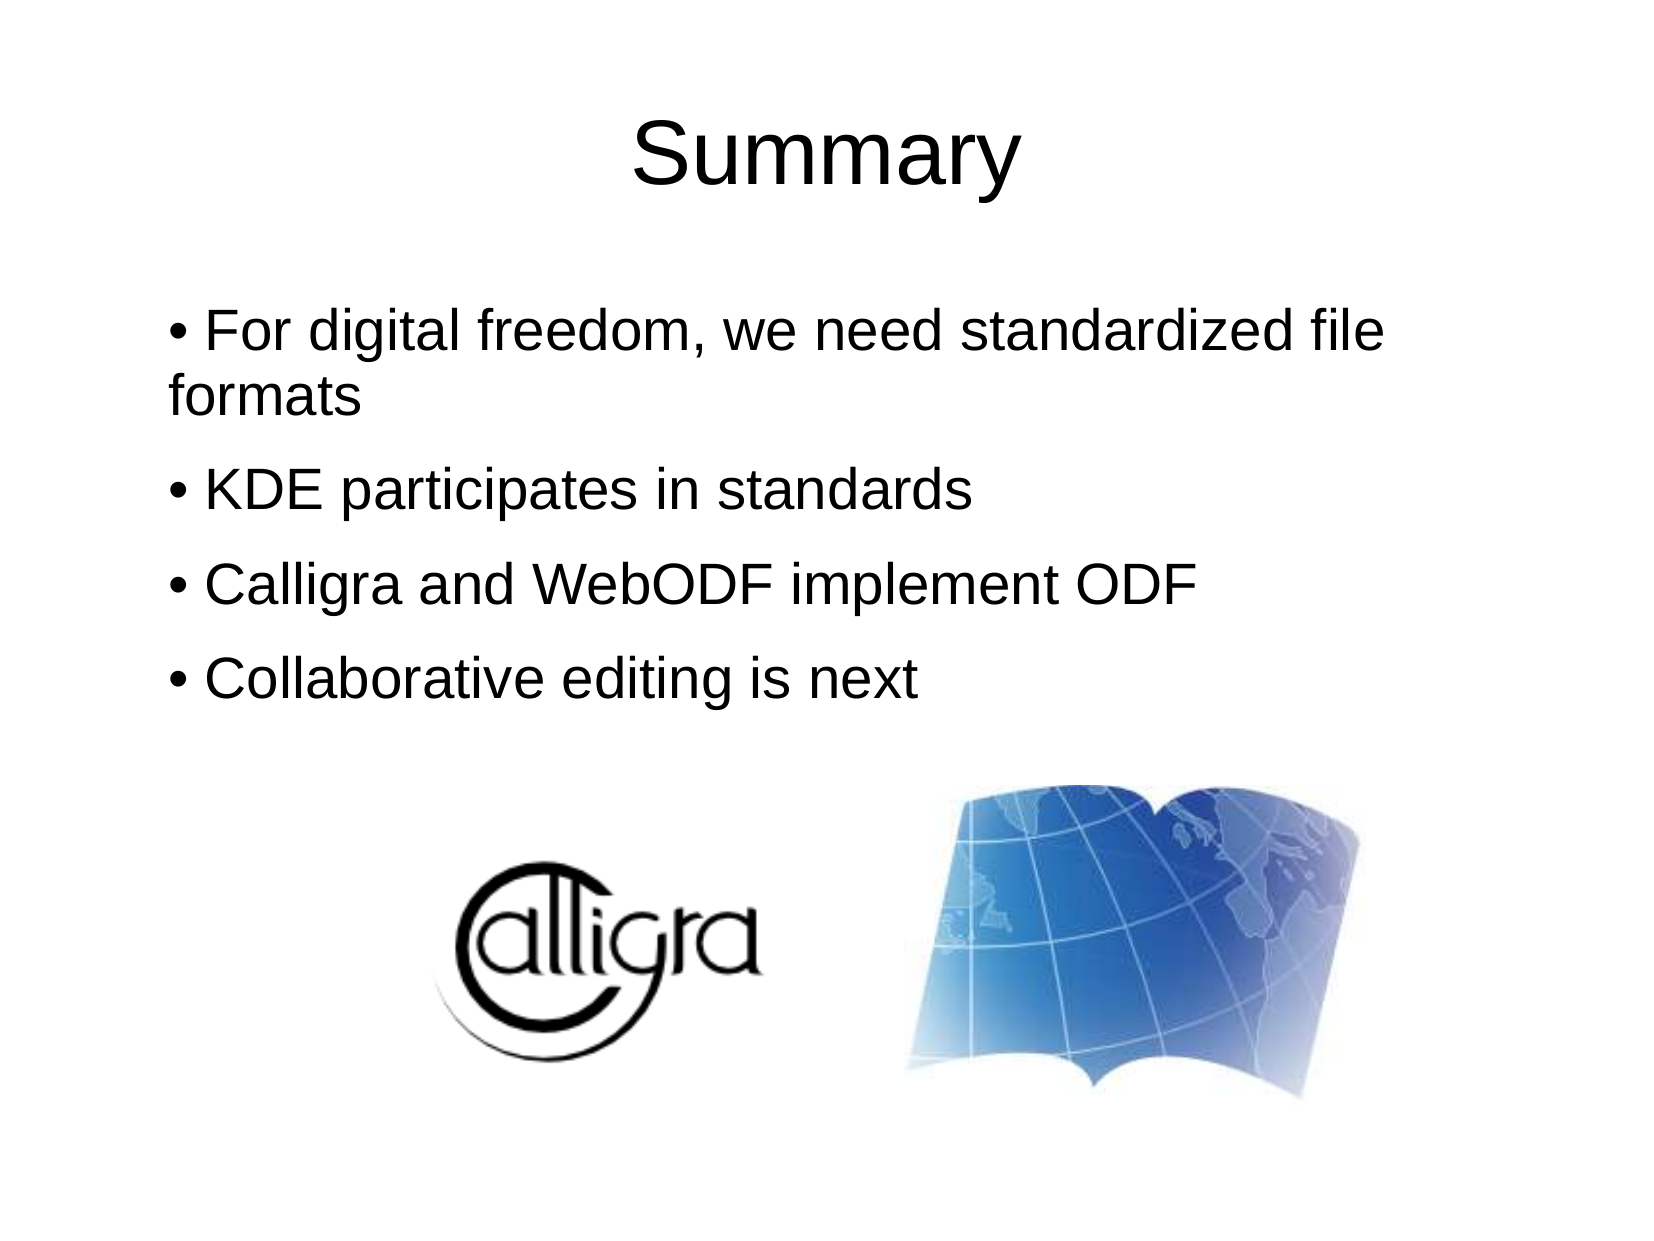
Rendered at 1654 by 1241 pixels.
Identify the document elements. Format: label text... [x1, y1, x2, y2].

picture [369, 800, 828, 1126]
text_box • For digital freedom, we need standardized file formats • KDE participates in standards • Calligra and WebODF implement ODF • Collaborative editing is next [82, 290, 1571, 1010]
picture [904, 785, 1366, 1110]
text_box Summary [82, 94, 1571, 212]
